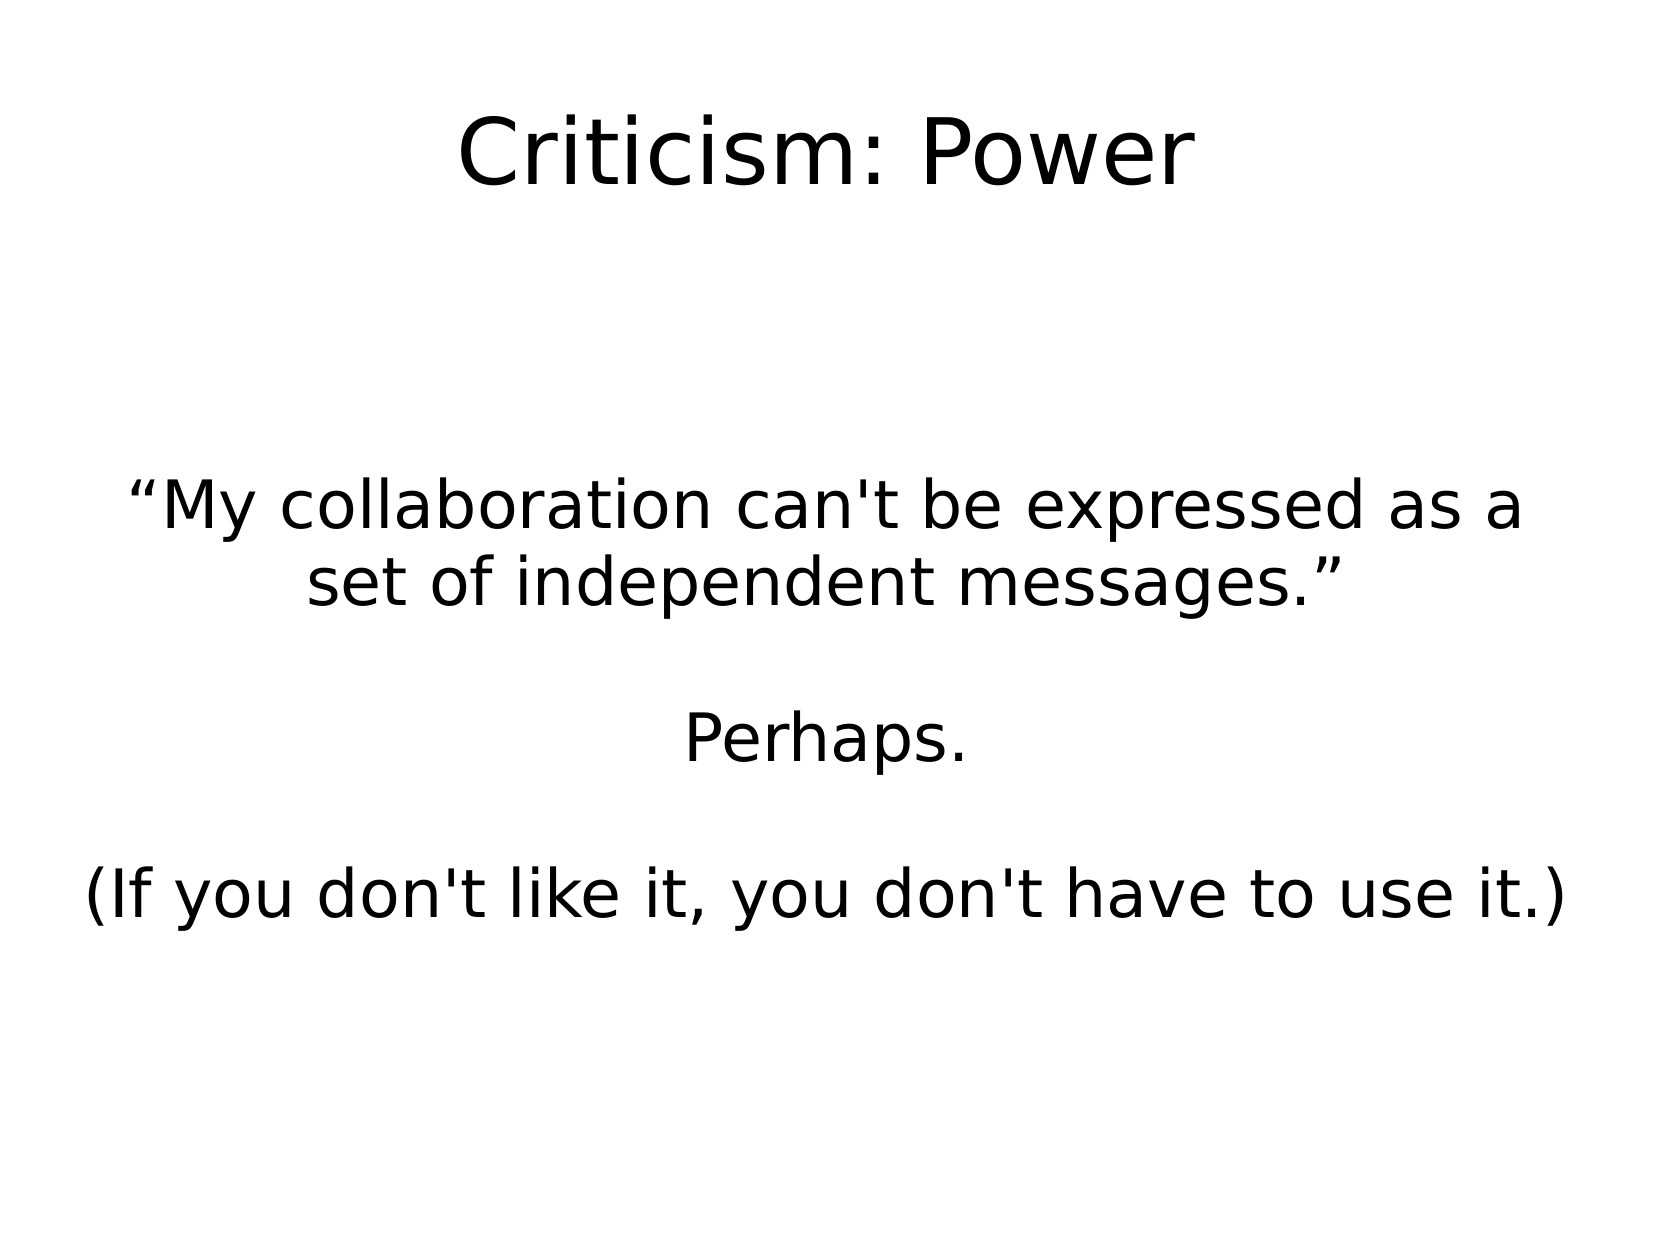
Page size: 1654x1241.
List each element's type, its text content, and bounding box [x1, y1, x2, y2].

title Criticism: Power [82, 56, 1571, 250]
subtitle “My collaboration can't be expressed as a set of independent messages.” Perhaps. (If you don't like it, you don't have to use it.) [82, 297, 1571, 1102]
